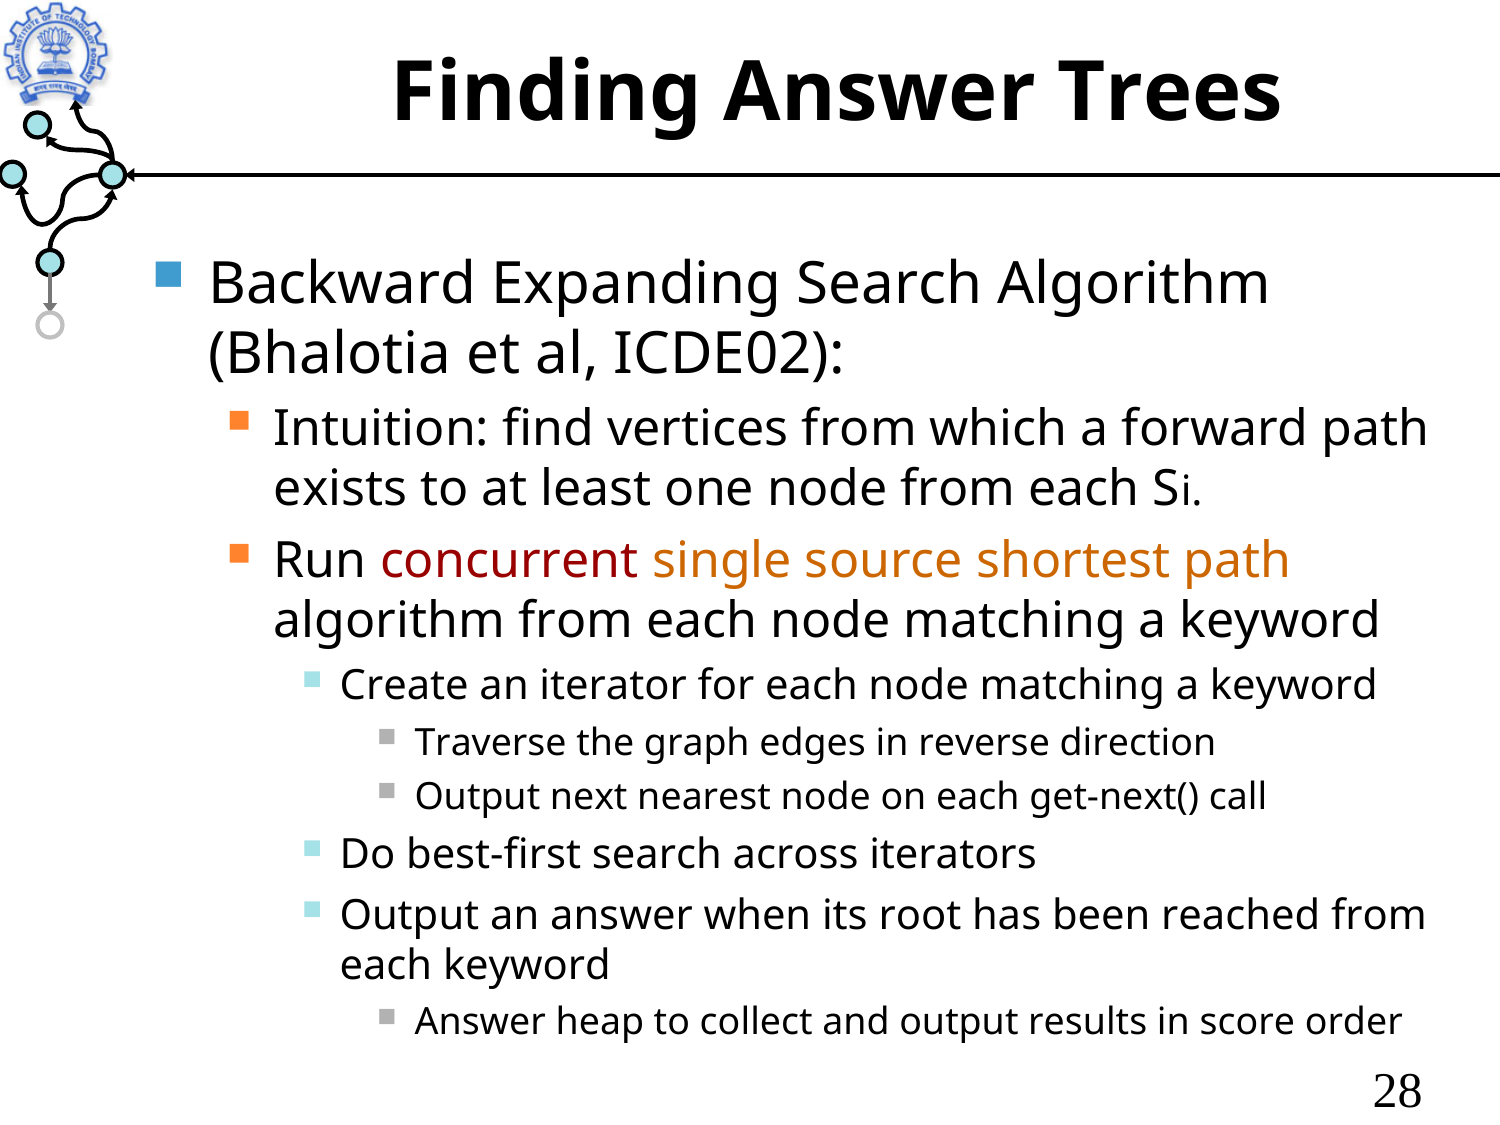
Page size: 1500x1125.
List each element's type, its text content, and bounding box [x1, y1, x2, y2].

title Finding Answer Trees [200, 12, 1476, 163]
list Backward Expanding Search Algorithm (Bhalotia et al, ICDE02): Intuition: find vertices from which a forward path exists to at least one node from each Si. Run concurrent single source shortest path algorithm from each node matching a keyword Create an iterator for each node matching a keyword Traverse the graph edges in reverse direction Output next nearest node on each get-next() call Do best-first search across iterators Output an answer when its root has been reached from each keyword Answer heap to collect and output results in score order [137, 237, 1450, 1063]
picture [0, 0, 113, 106]
